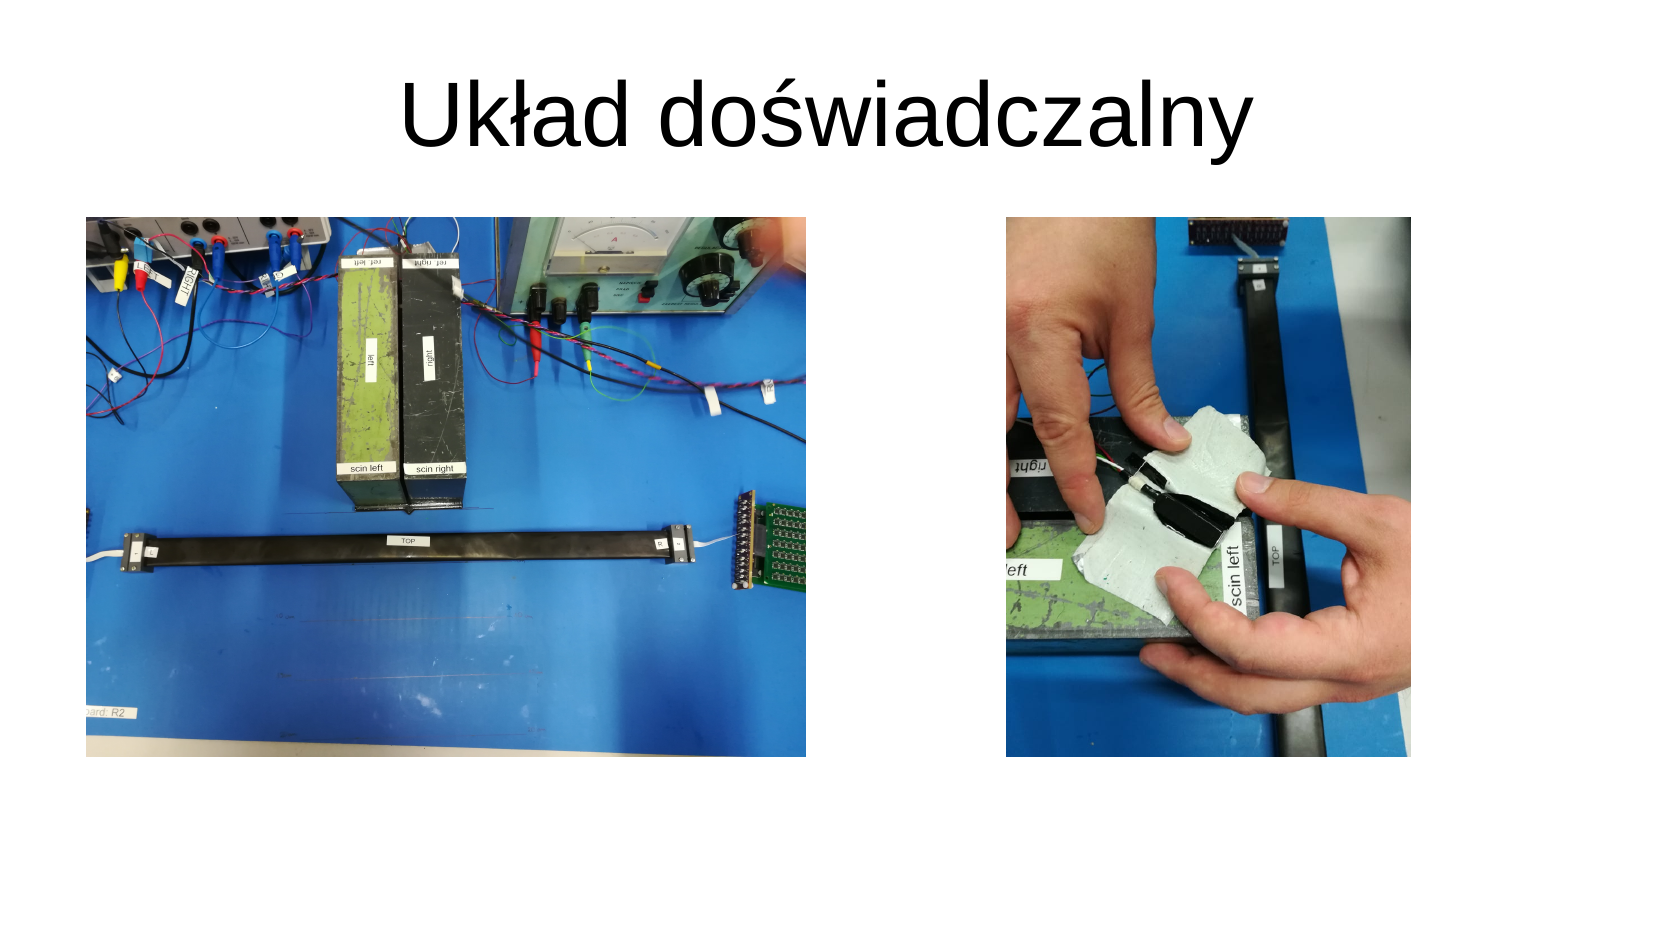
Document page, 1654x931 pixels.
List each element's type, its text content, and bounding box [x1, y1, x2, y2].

title Układ doświadczalny [82, 37, 1571, 193]
picture [86, 217, 806, 758]
picture [1006, 217, 1411, 758]
